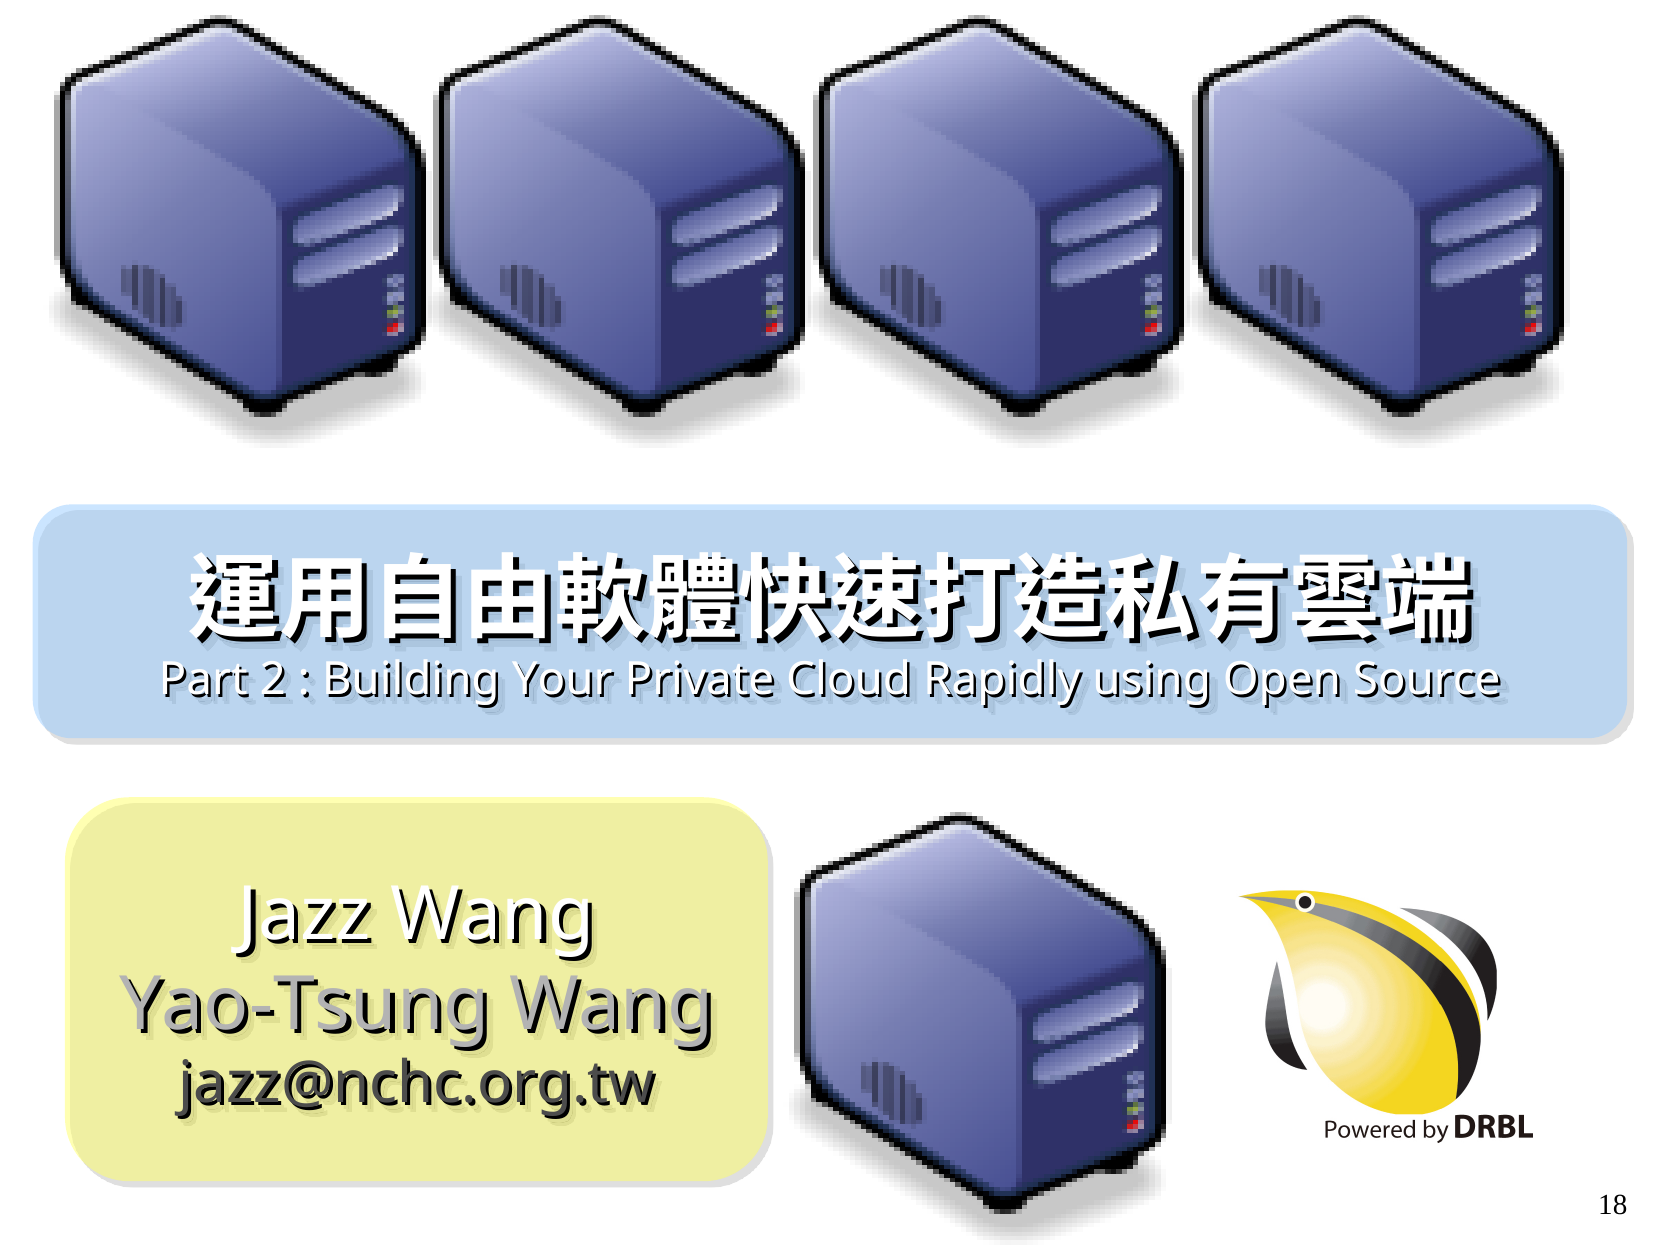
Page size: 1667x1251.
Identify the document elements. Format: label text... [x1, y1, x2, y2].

picture [27, 2, 1609, 502]
picture [767, 799, 1211, 1249]
text_box Jazz Wang Yao-Tsung Wang jazz@nchc.org.tw [64, 797, 767, 1182]
text_box 運用自由軟體快速打造私有雲端 Part 2 : Building Your Private Cloud Rapidly using Open Source [32, 504, 1628, 739]
picture [1224, 874, 1548, 1152]
